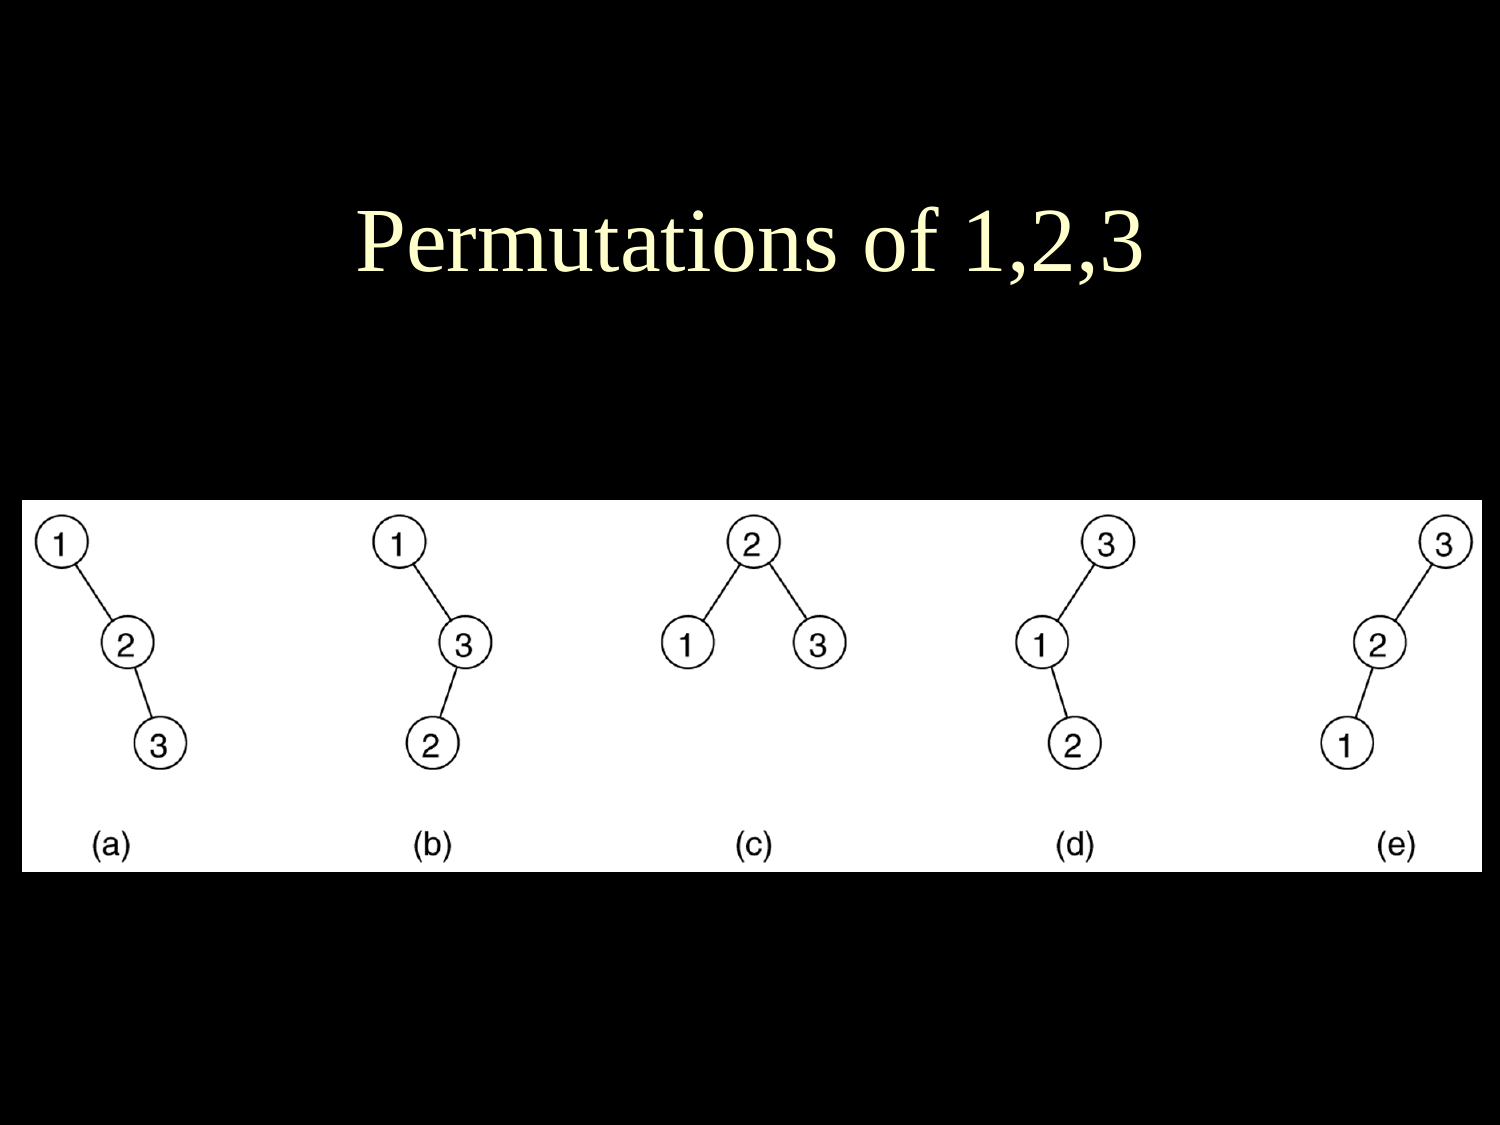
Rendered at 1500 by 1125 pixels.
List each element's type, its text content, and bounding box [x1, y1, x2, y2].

picture [22, 500, 1482, 872]
title Permutations of 1,2,3 [22, 145, 1480, 336]
